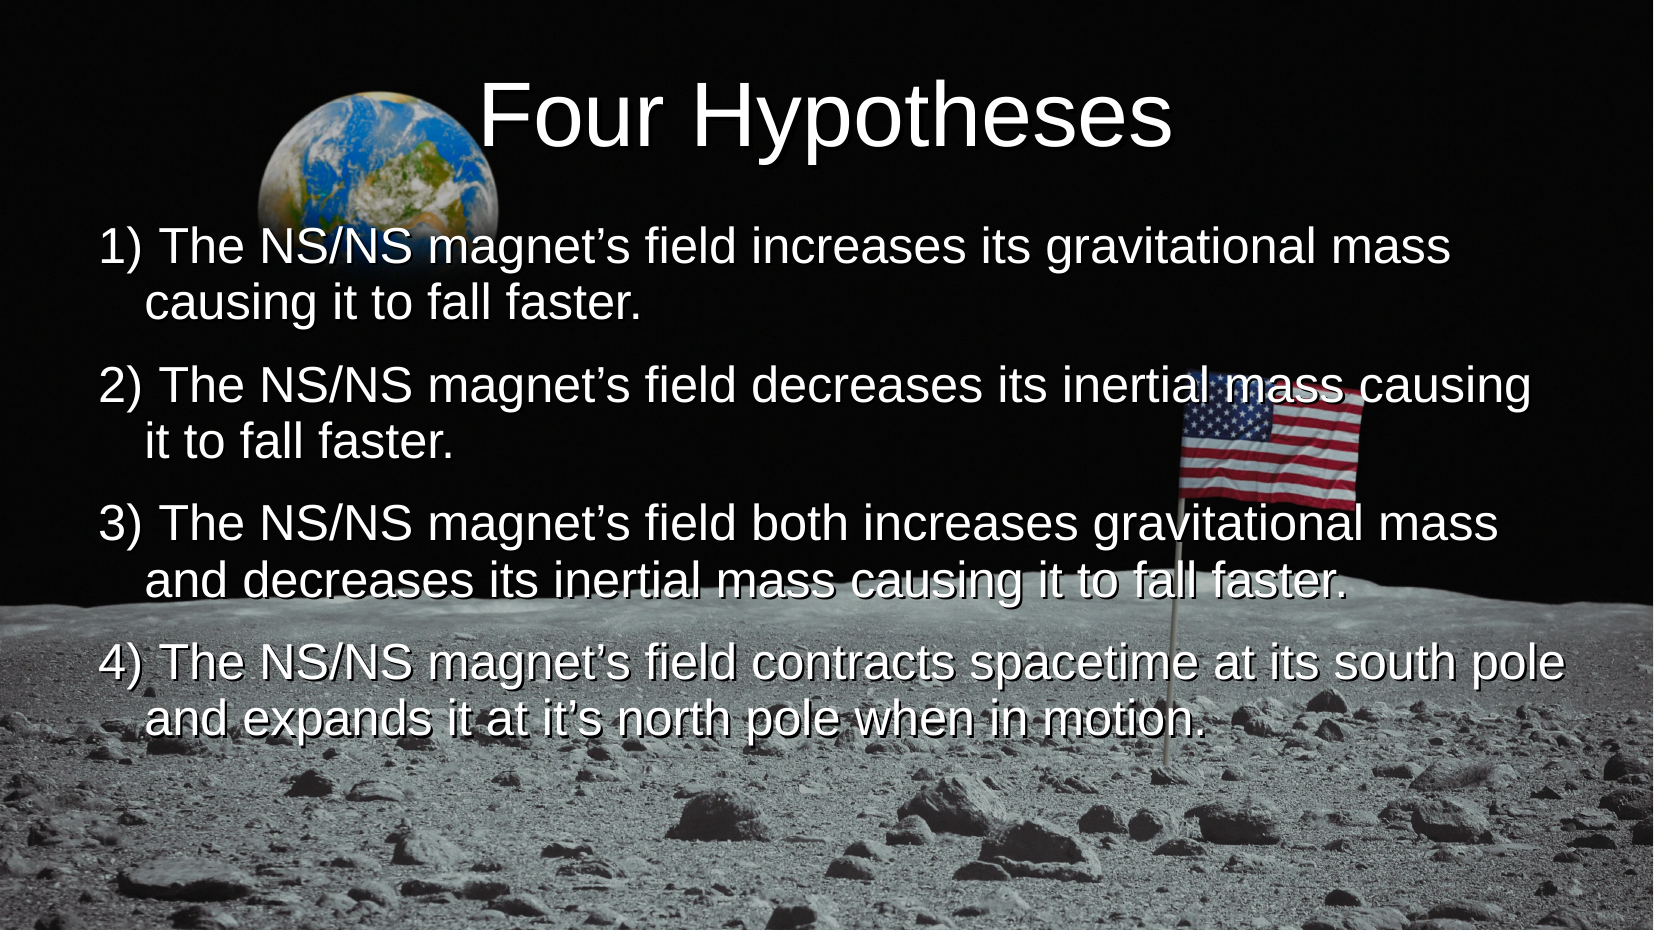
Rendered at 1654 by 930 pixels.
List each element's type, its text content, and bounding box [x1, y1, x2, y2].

title Four Hypotheses [82, 37, 1571, 193]
picture [0, 0, 1654, 930]
list The NS/NS magnet’s field increases its gravitational mass causing it to fall faster. The NS/NS magnet’s field decreases its inertial mass causing it to fall faster. The NS/NS magnet’s field both increases gravitational mass and decreases its inertial mass causing it to fall faster. The NS/NS magnet’s field contracts spacetime at its south pole and expands it at it’s north pole when in motion. [82, 217, 1571, 757]
